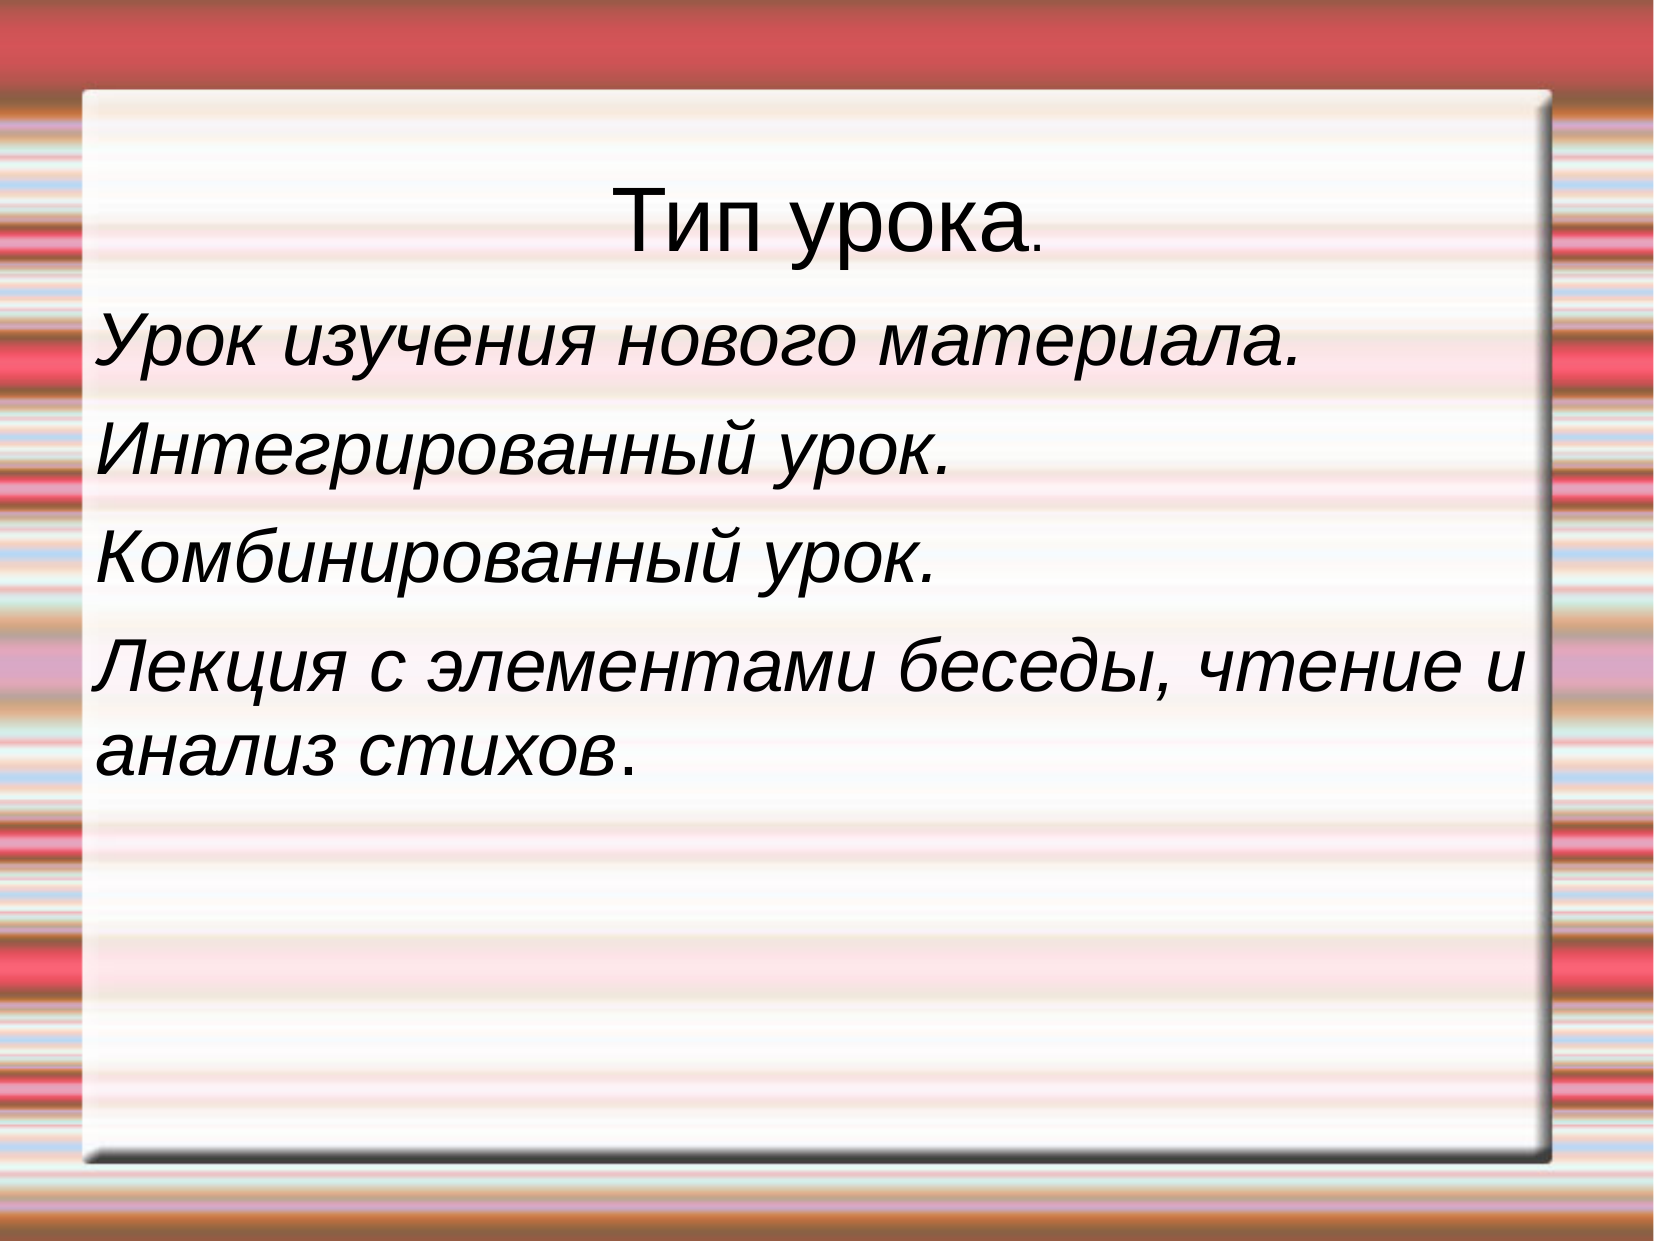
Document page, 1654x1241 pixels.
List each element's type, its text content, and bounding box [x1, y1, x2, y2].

text_box Тип урока. Урок изучения нового материала. Интегрированный урок. Комбинированный урок. Лекция с элементами беседы, чтение и анализ стихов. [80, 153, 1560, 1241]
picture [0, 0, 1654, 1241]
